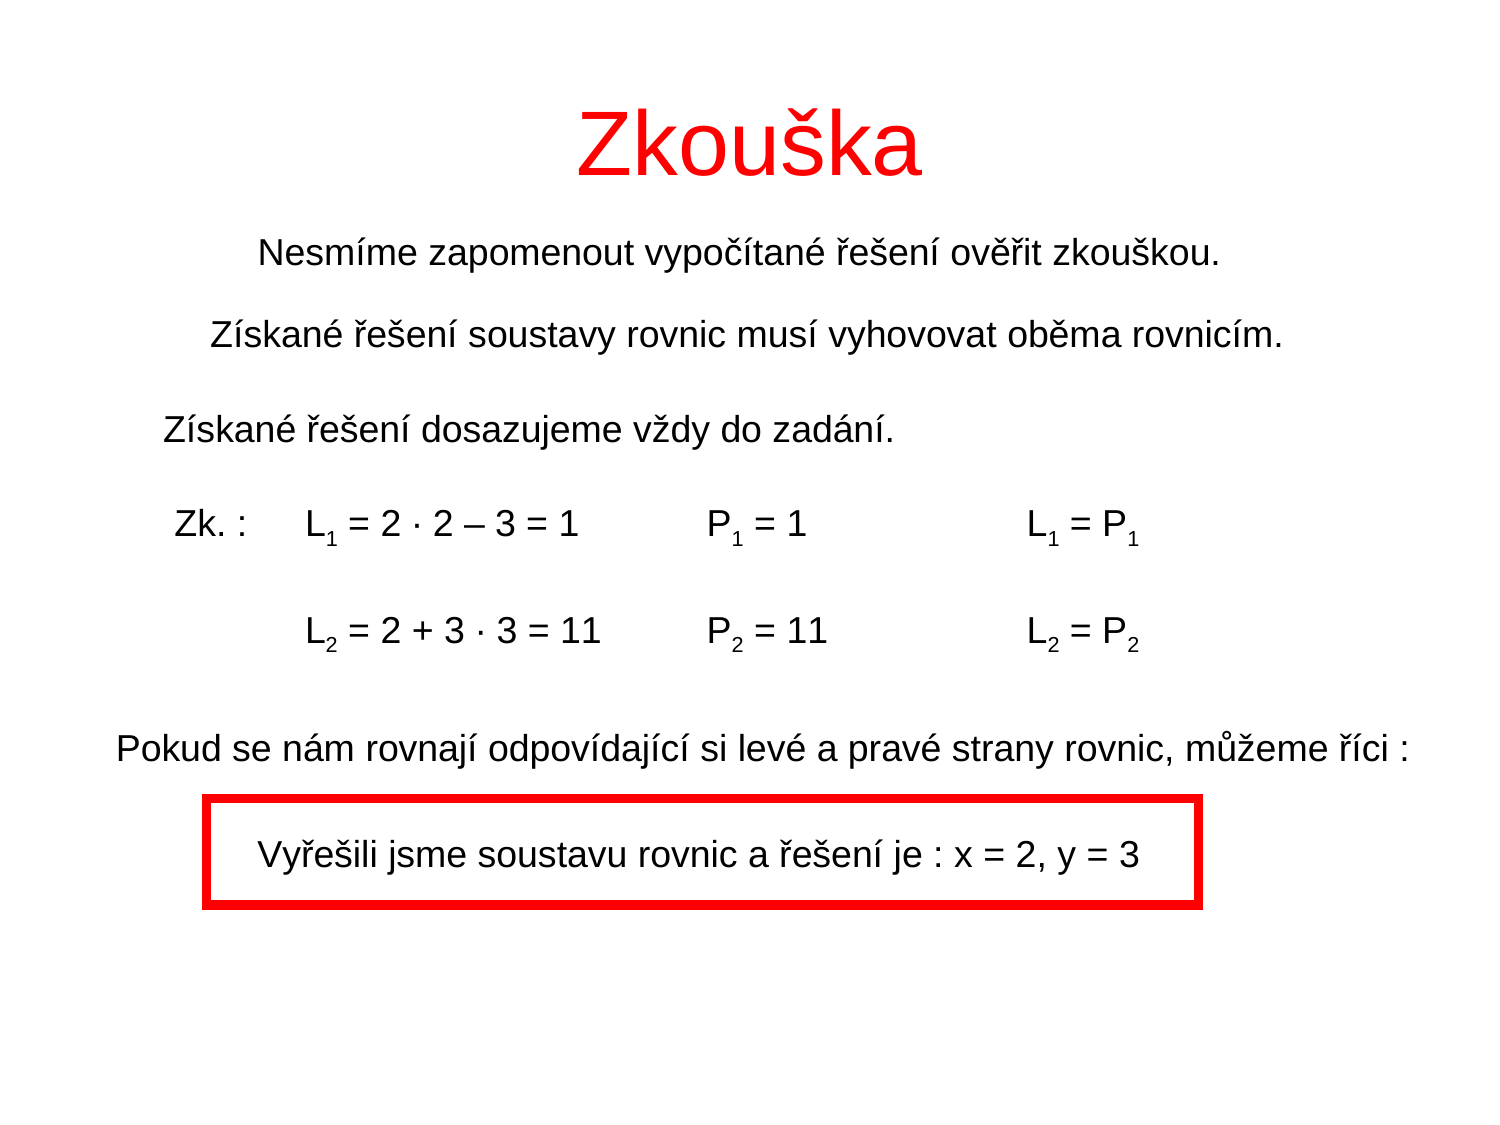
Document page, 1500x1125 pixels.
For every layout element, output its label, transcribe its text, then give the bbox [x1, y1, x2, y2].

text_box L1 = 2 ∙ 2 – 3 = 1 [290, 491, 595, 559]
text_box Vyřešili jsme soustavu rovnic a řešení je : x = 2, y = 3 [242, 822, 1156, 883]
text_box P1 = 1 [691, 491, 823, 559]
text_box L2 = P2 [1011, 597, 1155, 665]
title Zkouška [75, 45, 1426, 233]
text_box Získané řešení soustavy rovnic musí vyhovovat oběma rovnicím. [195, 302, 1300, 364]
text_box Získané řešení dosazujeme vždy do zadání. [148, 397, 911, 458]
text_box L2 = 2 + 3 ∙ 3 = 11 [290, 597, 617, 665]
text_box Zk. : [159, 491, 263, 553]
text_box L1 = P1 [1011, 491, 1155, 559]
text_box Nesmíme zapomenout vypočítané řešení ověřit zkouškou. [242, 219, 1237, 281]
text_box P2 = 11 [691, 597, 844, 665]
text_box Pokud se nám rovnají odpovídající si levé a pravé strany rovnic, můžeme říci : [101, 716, 1426, 777]
